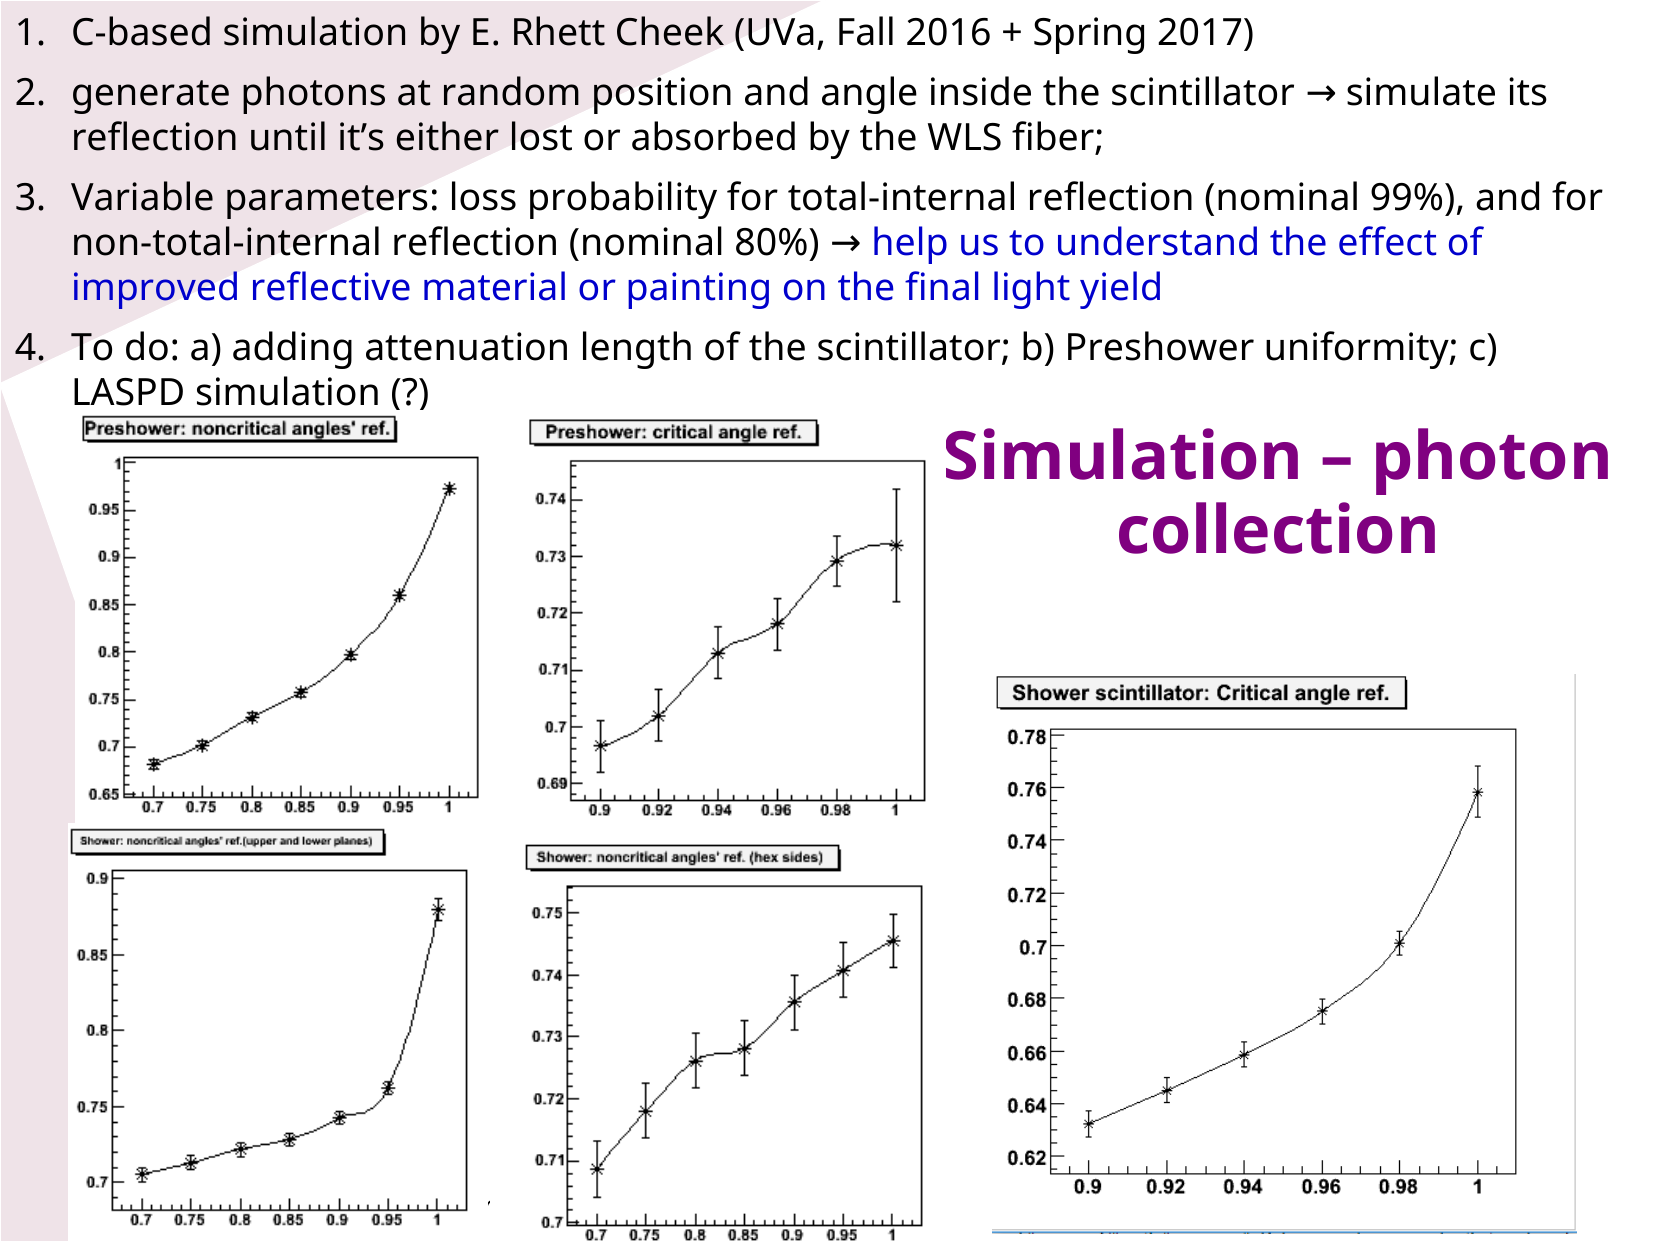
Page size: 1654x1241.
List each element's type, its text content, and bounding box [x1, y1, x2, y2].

picture [68, 410, 976, 1241]
title Simulation – photon collection [946, 412, 1653, 601]
picture [992, 674, 1577, 1234]
text_box C-based simulation by E. Rhett Cheek (UVa, Fall 2016 + Spring 2017) generate photons at random position and angle inside the scintillator → simulate its reflection until it’s either lost or absorbed by the WLS fiber; Variable parameters: loss probability for total-internal reflection (nominal 99%), and for non-total-internal reflection (nominal 80%) → help us to understand the effect of improved reflective material or painting on the final light yield To do: a) adding attenuation length of the scintillator; b) Preshower uniformity; c) LASPD simulation (?) [0, 0, 1634, 420]
